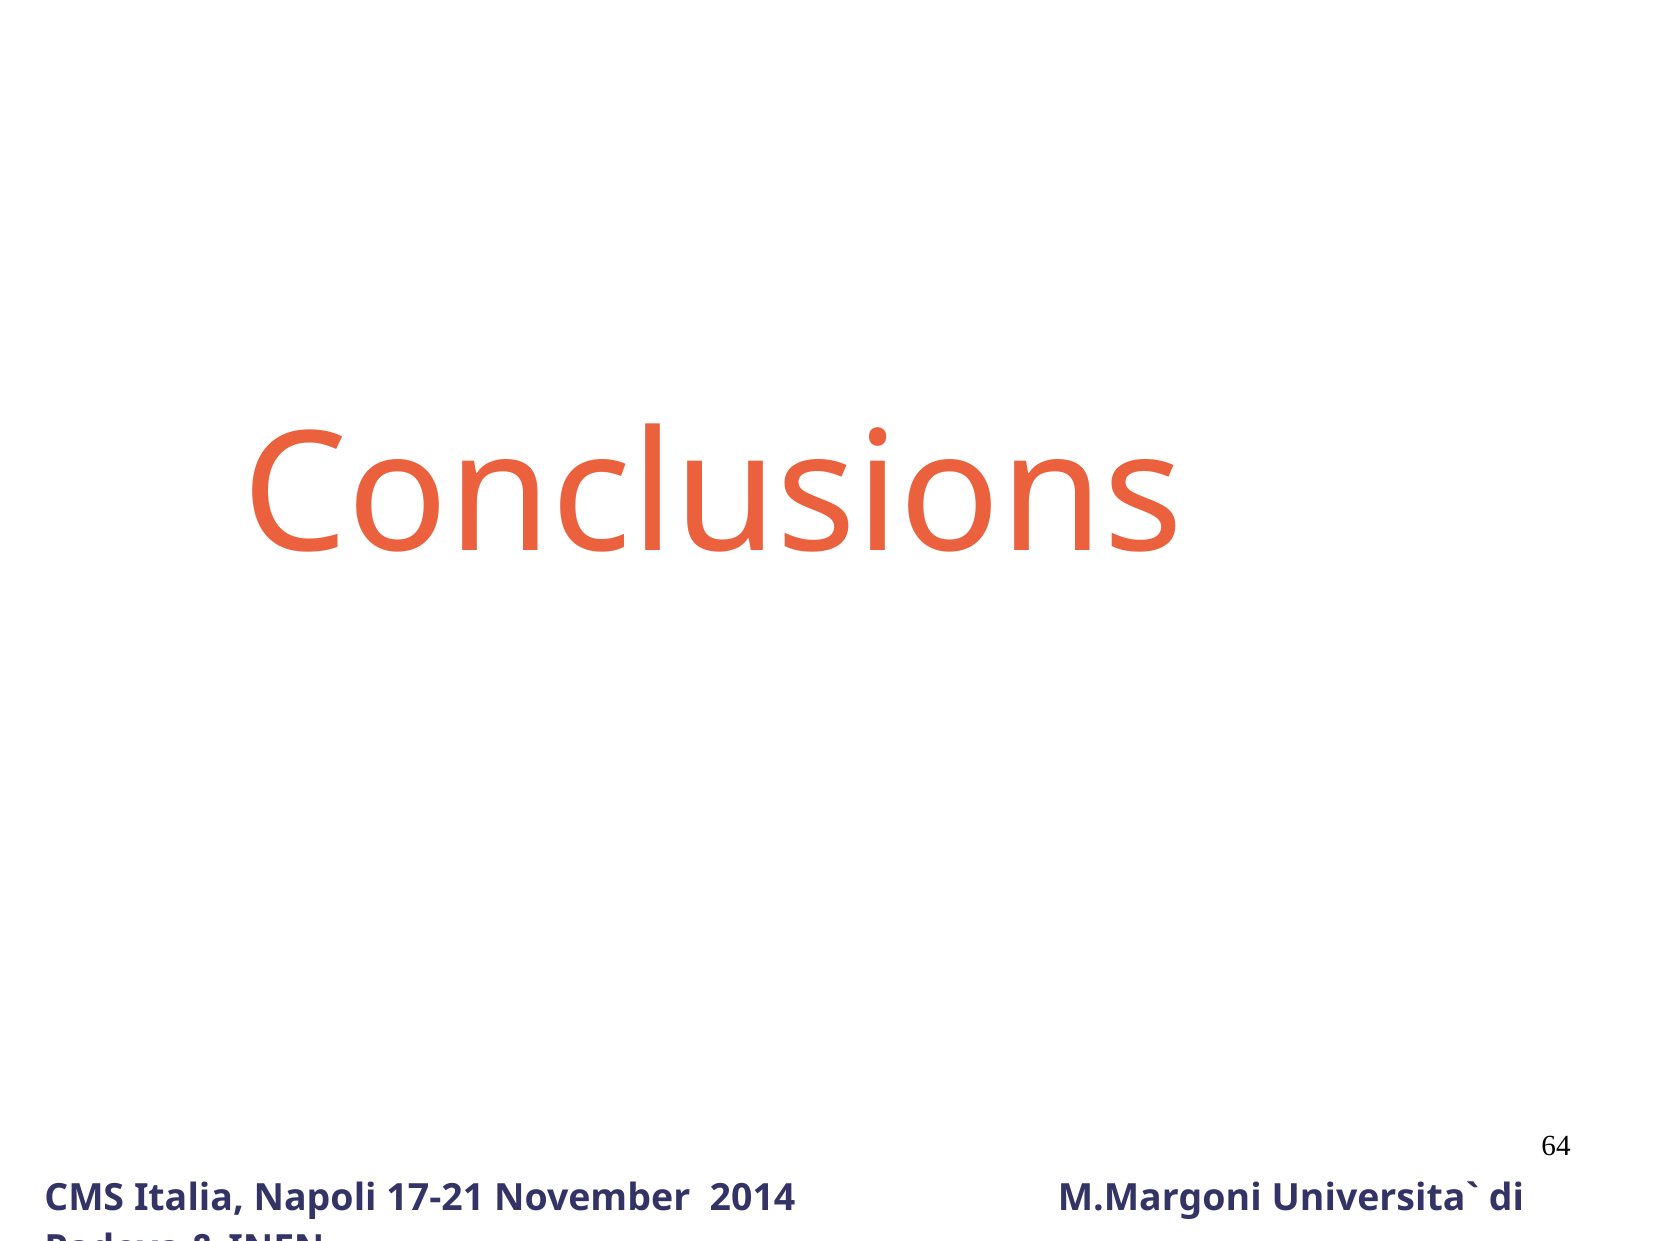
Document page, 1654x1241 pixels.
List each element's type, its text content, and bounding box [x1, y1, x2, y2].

text_box Conclusions [5, 364, 1654, 1066]
text_box CMS Italia, Napoli 17-21 November 2014 M.Margoni Universita` di Padova & INFN [29, 1163, 1625, 1237]
